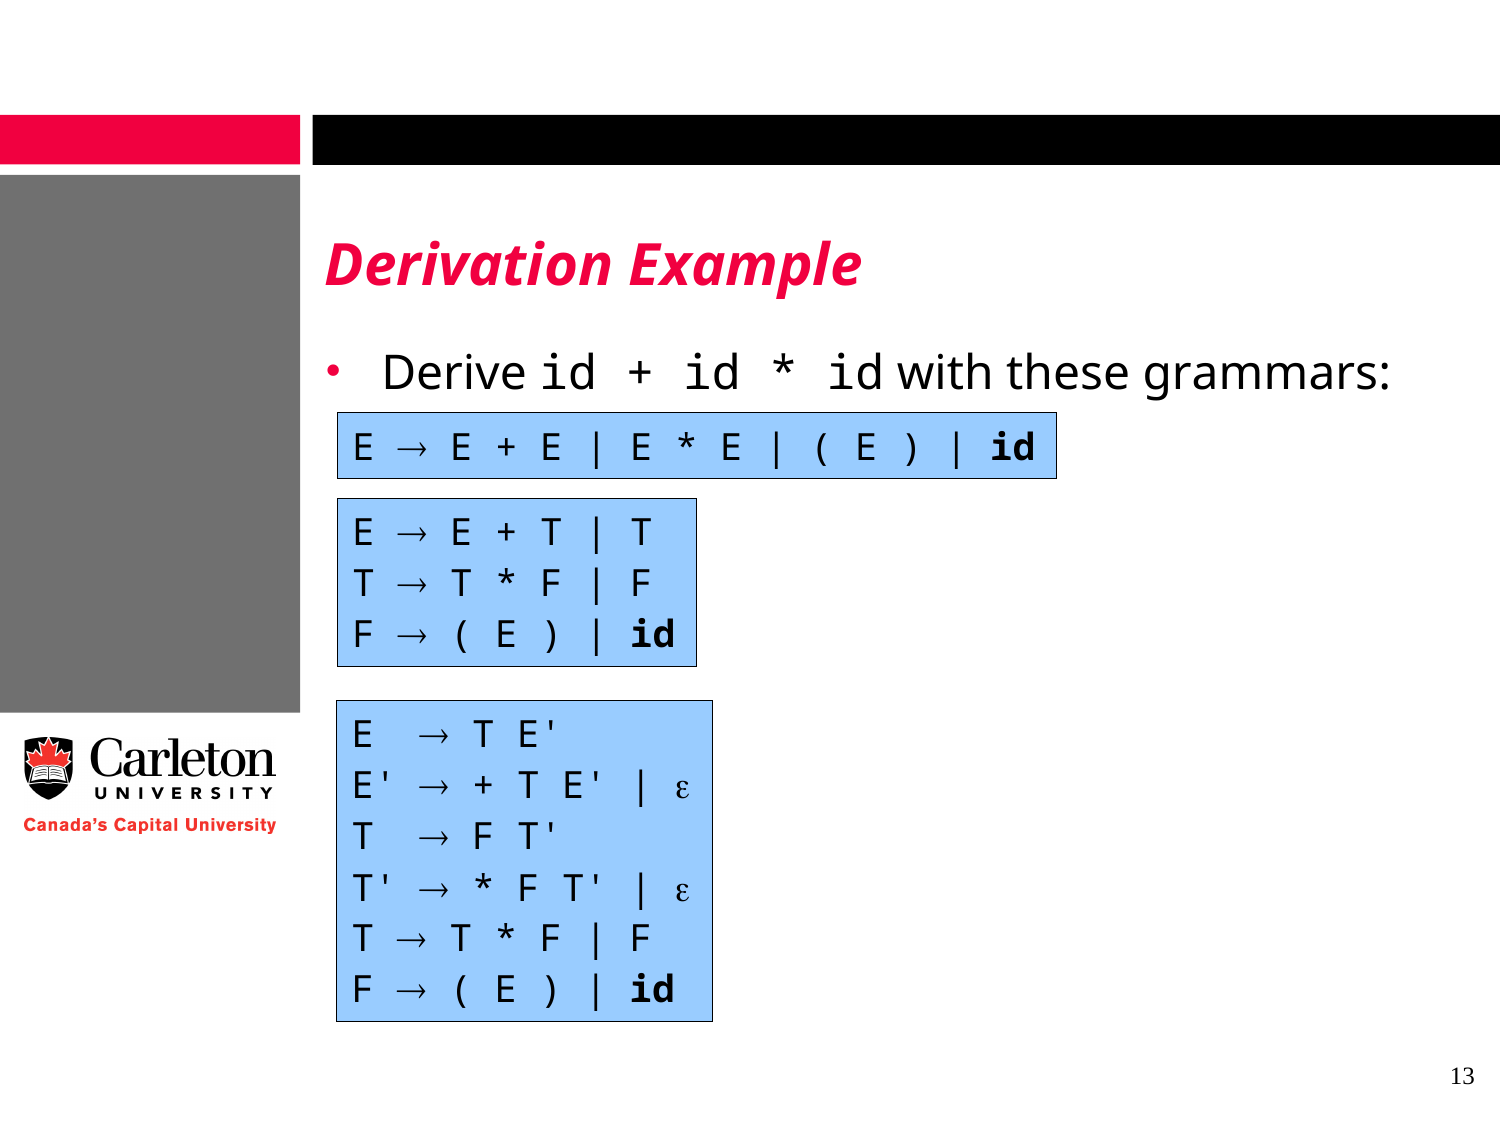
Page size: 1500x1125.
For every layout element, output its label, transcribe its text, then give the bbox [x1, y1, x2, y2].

text_box E  E + E | E * E | ( E ) | id [337, 414, 1057, 479]
text_box E  T E' E'  + T E' | e T  F T' T'  * F T' | e T  T * F | F F  ( E ) | id [336, 712, 713, 1022]
title Derivation Example [324, 187, 1450, 324]
list Derive id + id * id with these grammars: [324, 324, 1450, 1068]
text_box E  E + T | T T  T * F | F F  ( E ) | id [337, 504, 697, 667]
picture [24, 737, 276, 834]
